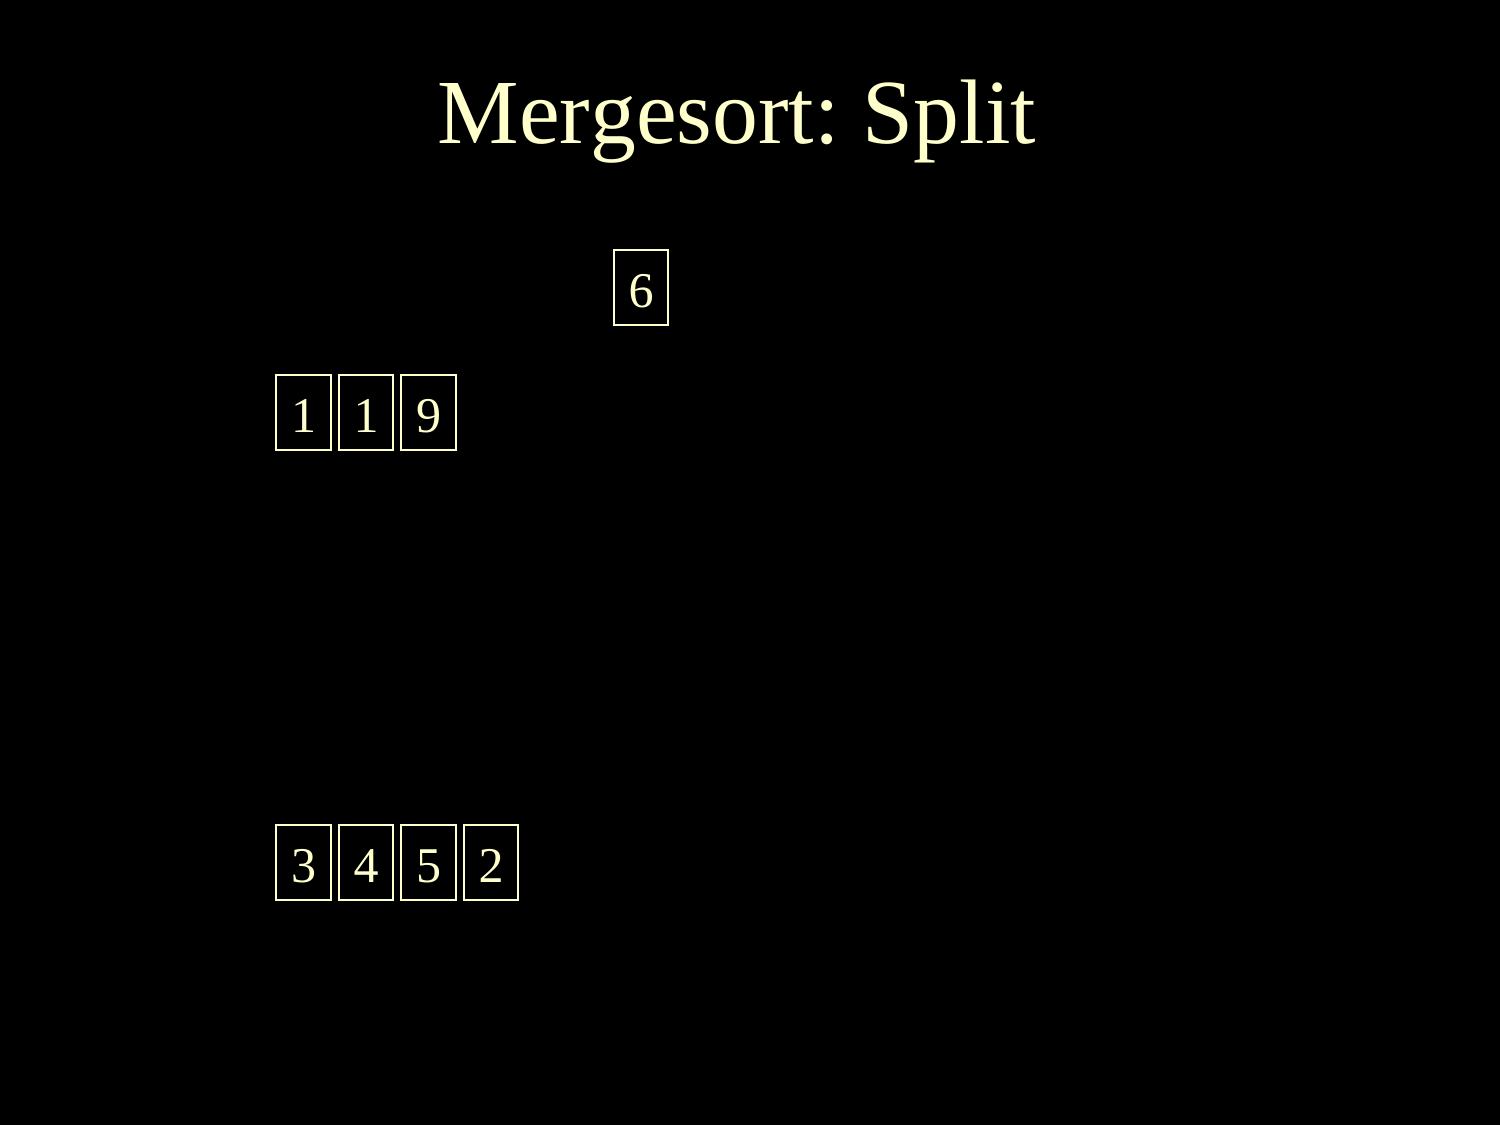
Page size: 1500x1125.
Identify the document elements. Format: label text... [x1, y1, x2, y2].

text_box 1 [276, 374, 331, 451]
text_box 3 [276, 824, 331, 901]
title Mergesort: Split [8, 50, 1467, 176]
text_box 4 [338, 824, 394, 901]
text_box 9 [401, 374, 456, 451]
text_box 1 [338, 374, 394, 451]
text_box 2 [463, 824, 519, 901]
text_box 5 [401, 824, 456, 901]
text_box 6 [613, 249, 669, 326]
